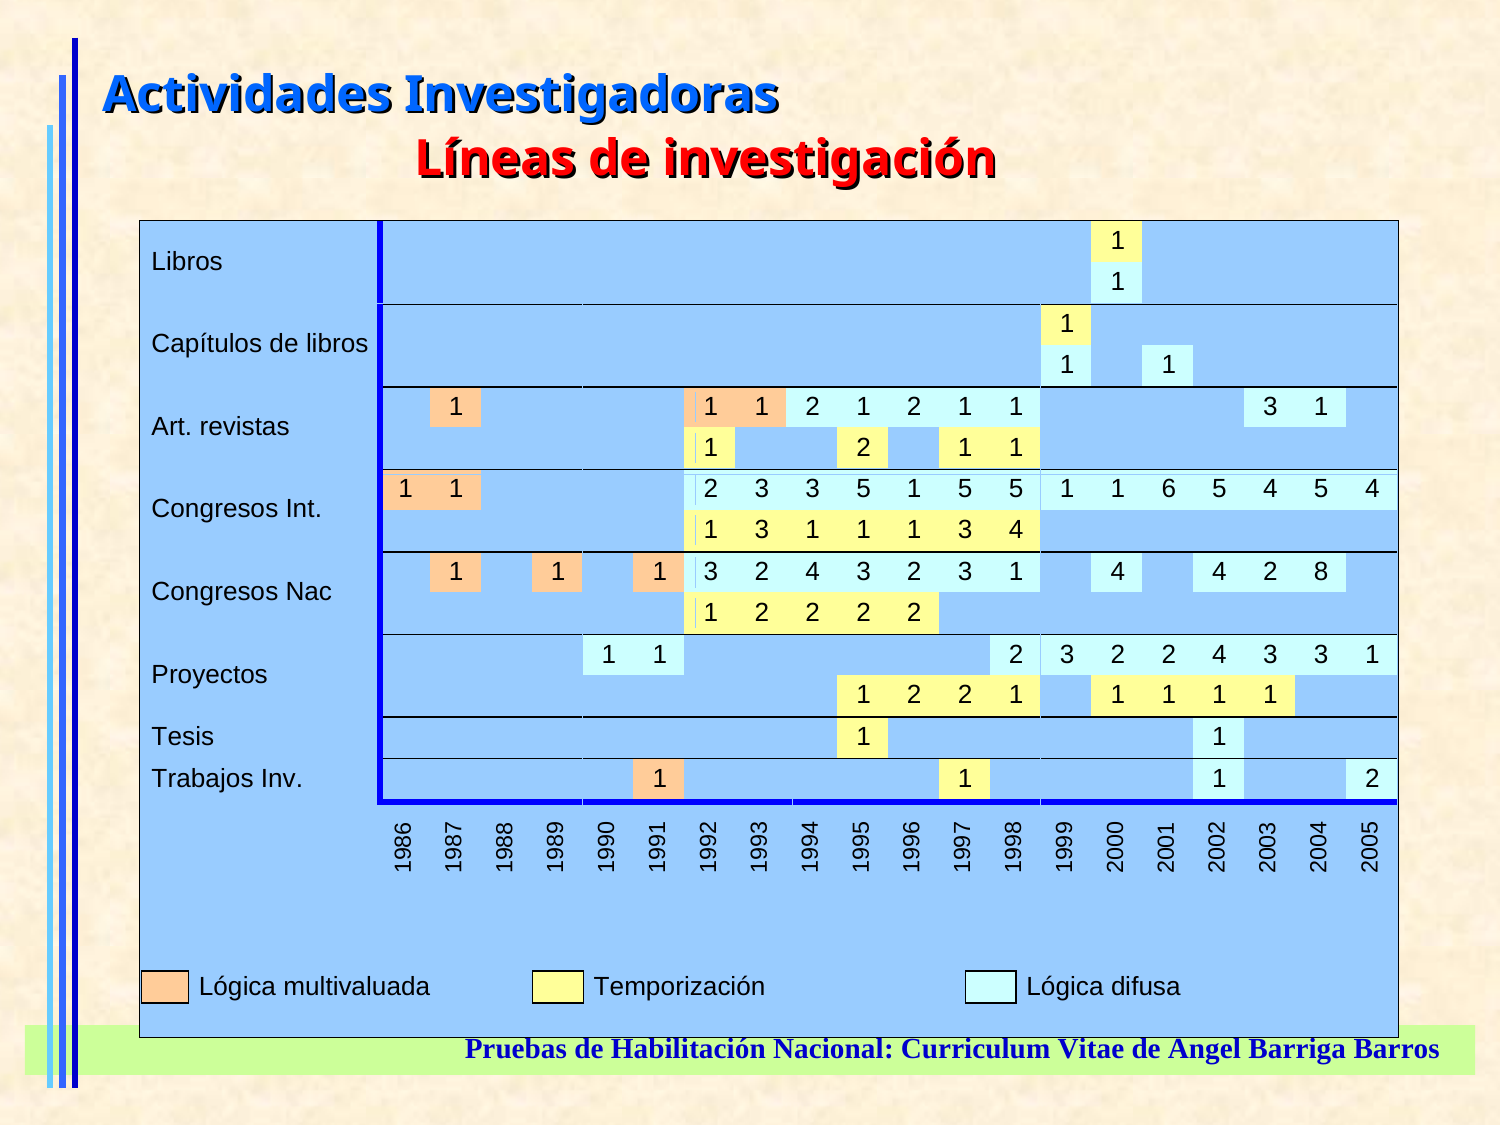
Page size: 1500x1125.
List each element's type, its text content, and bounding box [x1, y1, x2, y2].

text_box Líneas de investigación [399, 129, 1012, 193]
text_box Actividades Investigadoras [87, 49, 794, 134]
chart [139, 220, 1399, 1038]
picture [0, 0, 1500, 1125]
